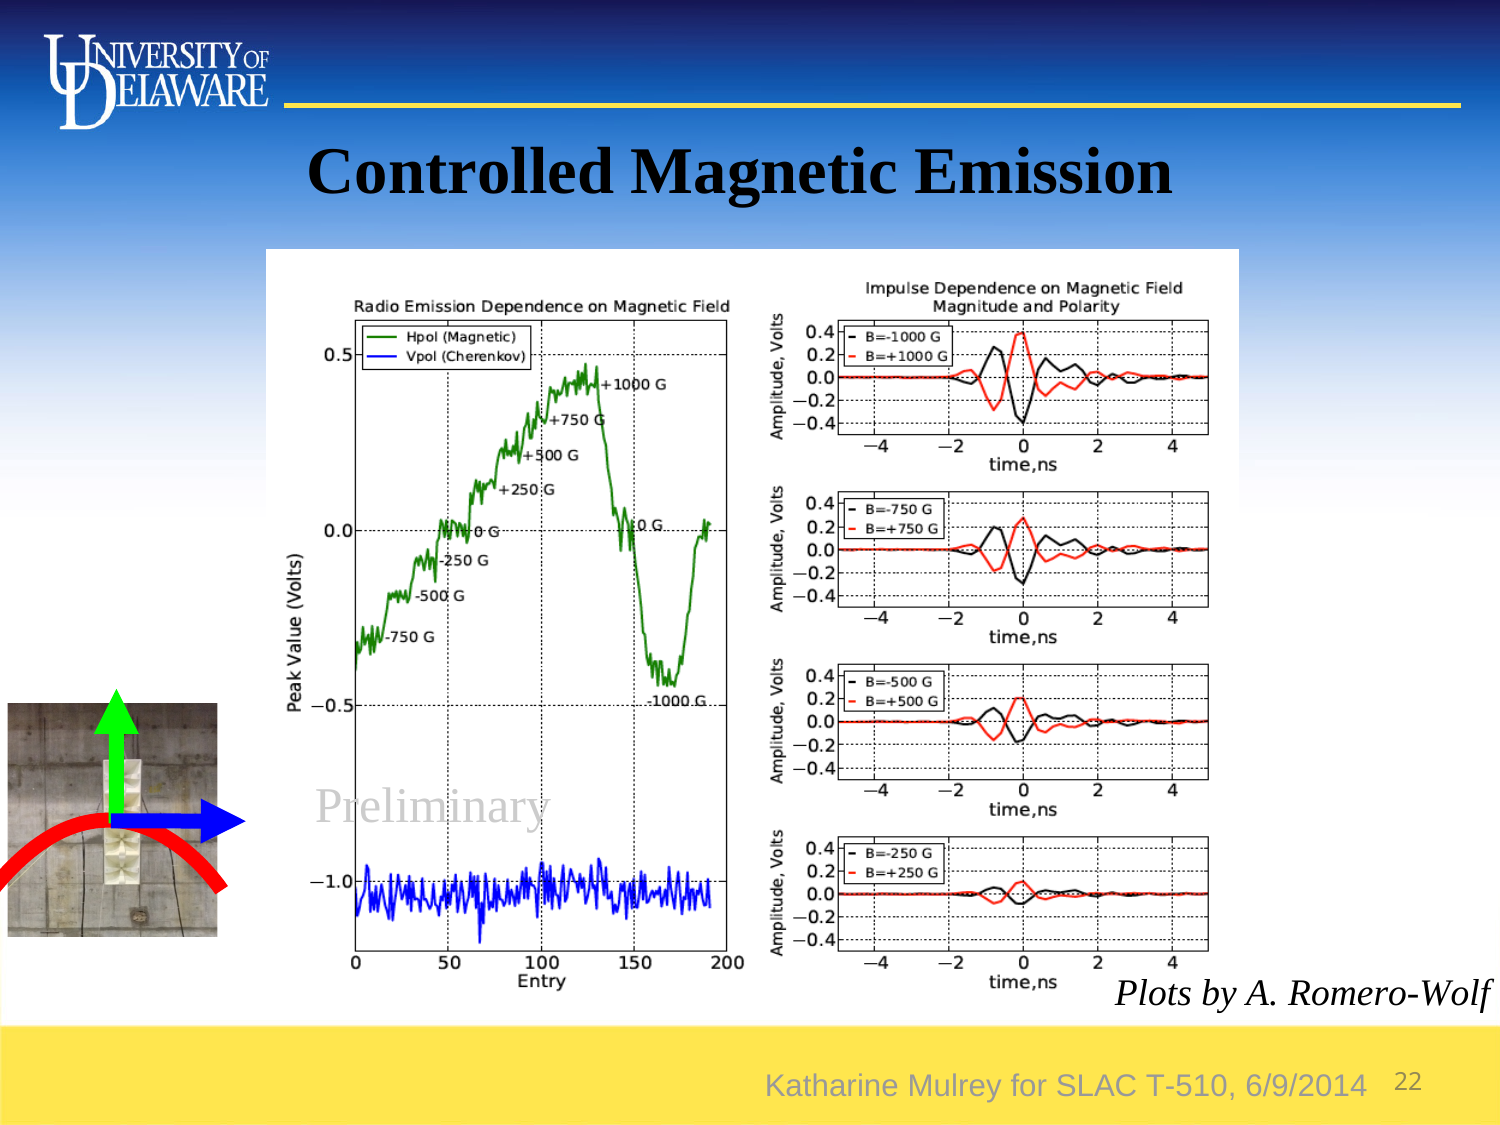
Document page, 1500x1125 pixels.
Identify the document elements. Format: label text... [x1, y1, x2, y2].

text_box Plots by A. Romero-Wolf [1100, 960, 1500, 1021]
text_box Katharine Mulrey for SLAC T-510, 6/9/2014 [750, 1057, 1471, 1111]
text_box Preliminary [300, 765, 601, 841]
text_box Controlled Magnetic Emission [291, 120, 1208, 215]
picture [0, 0, 1500, 1125]
